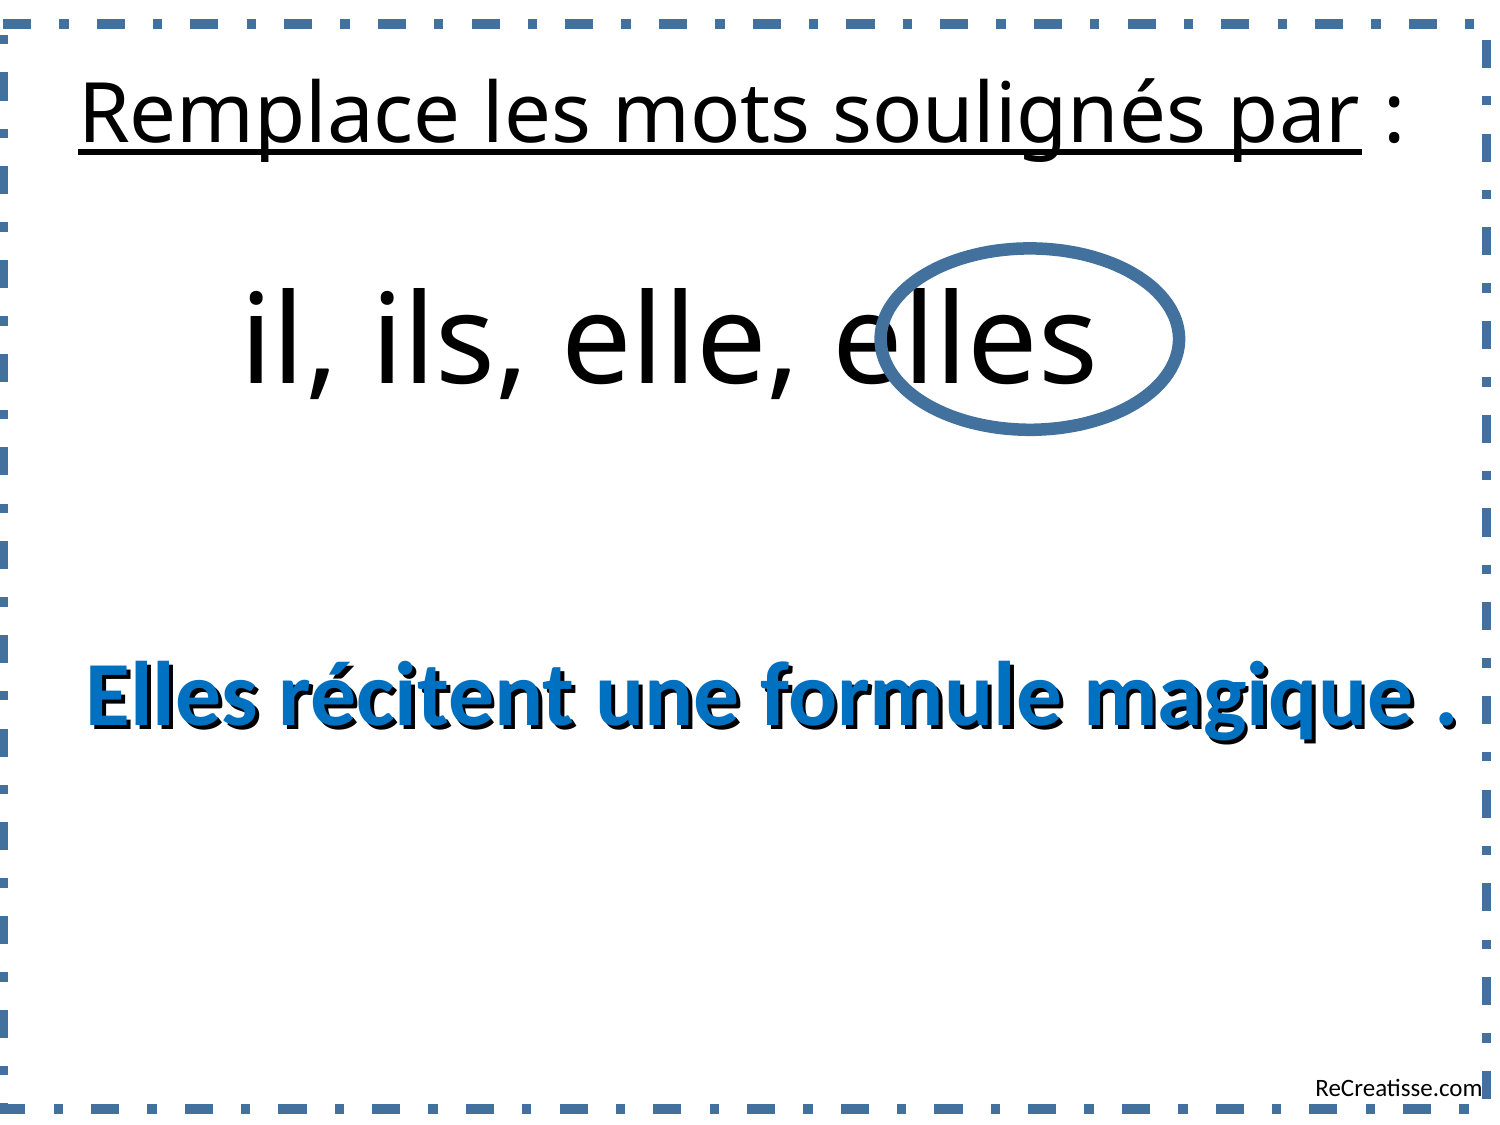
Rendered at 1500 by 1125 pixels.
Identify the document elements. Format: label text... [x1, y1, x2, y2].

text_box Elles récitent une formule magique . [71, 626, 1475, 751]
text_box ReCreatisse.com [1300, 1064, 1498, 1109]
text_box Remplace les mots soulignés par : il, ils, elle, elles [889, 255, 1172, 416]
text_box Remplace les mots soulignés par : il, ils, elle, elles [63, 51, 1500, 416]
